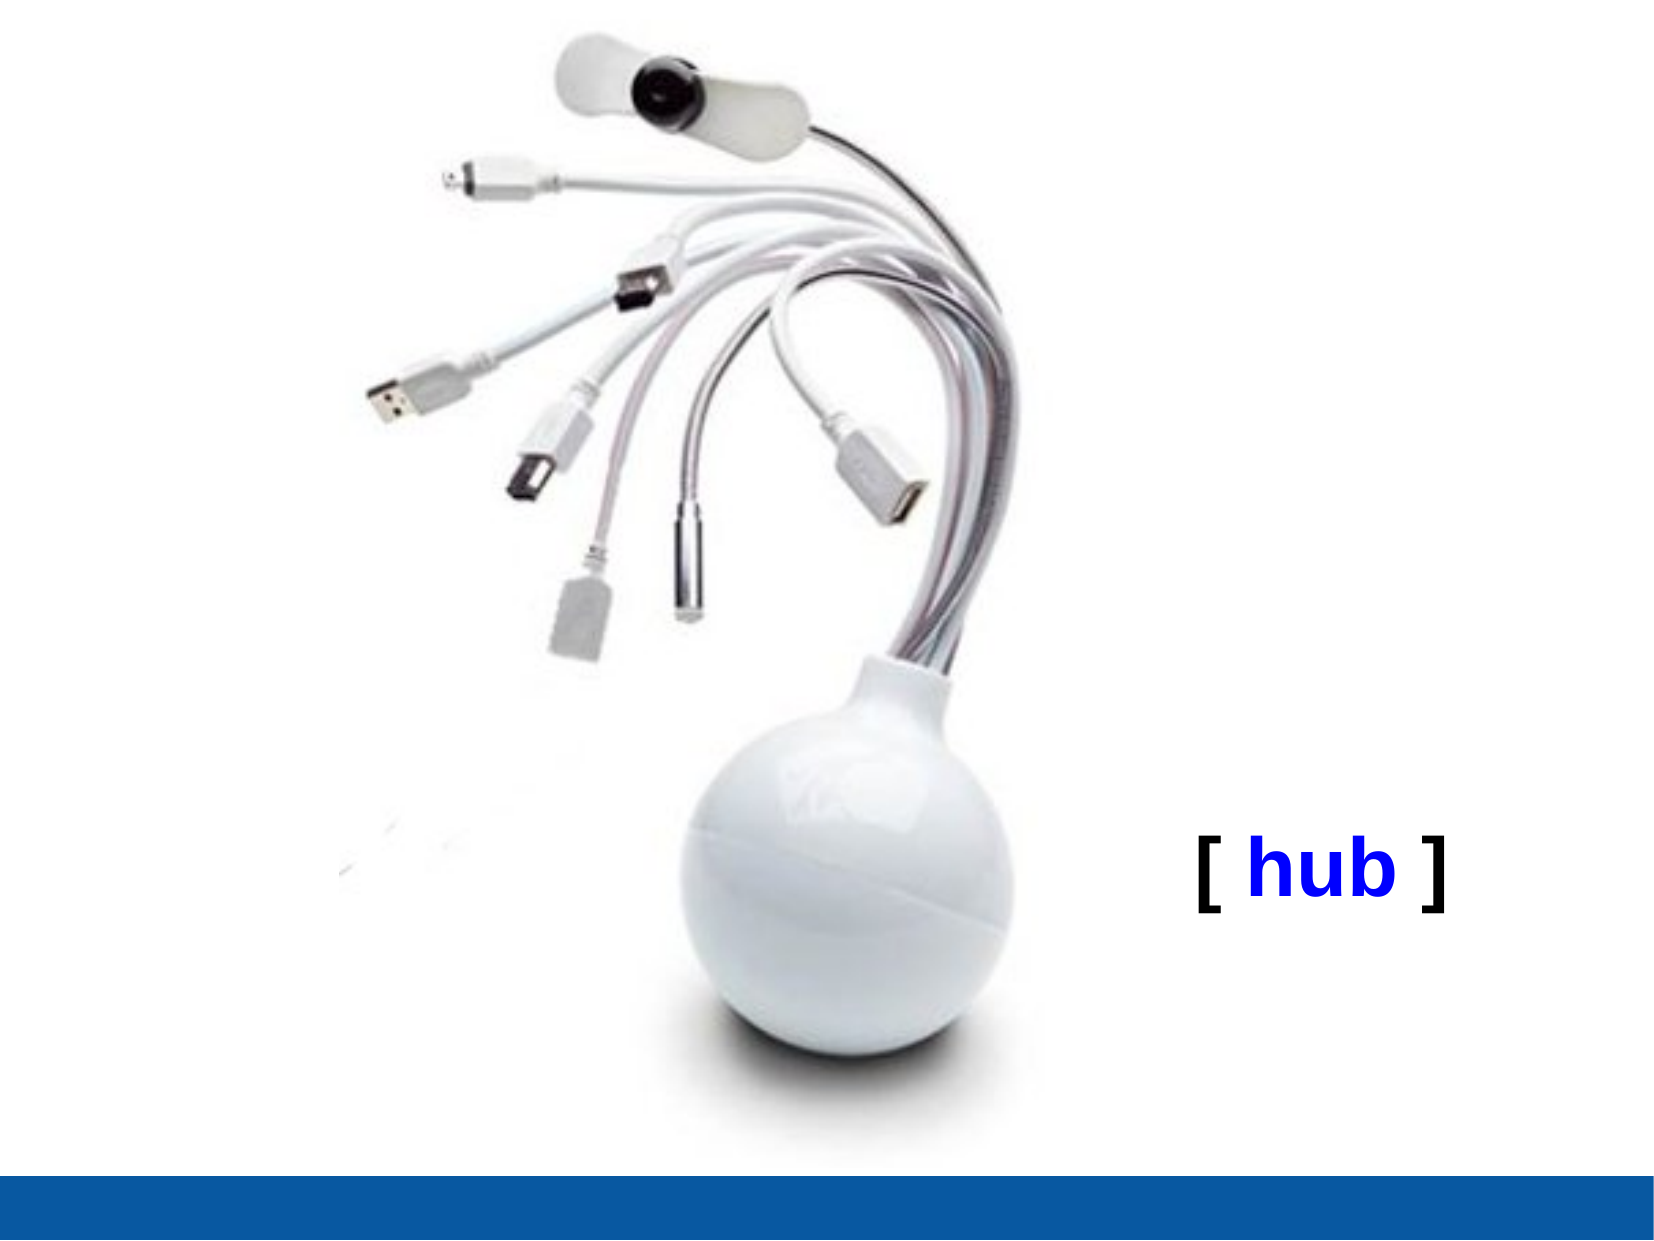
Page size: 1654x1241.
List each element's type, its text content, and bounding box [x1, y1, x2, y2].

title [ hub ] [497, 812, 1654, 923]
picture [339, 0, 1055, 1168]
picture [0, 1176, 1654, 1240]
